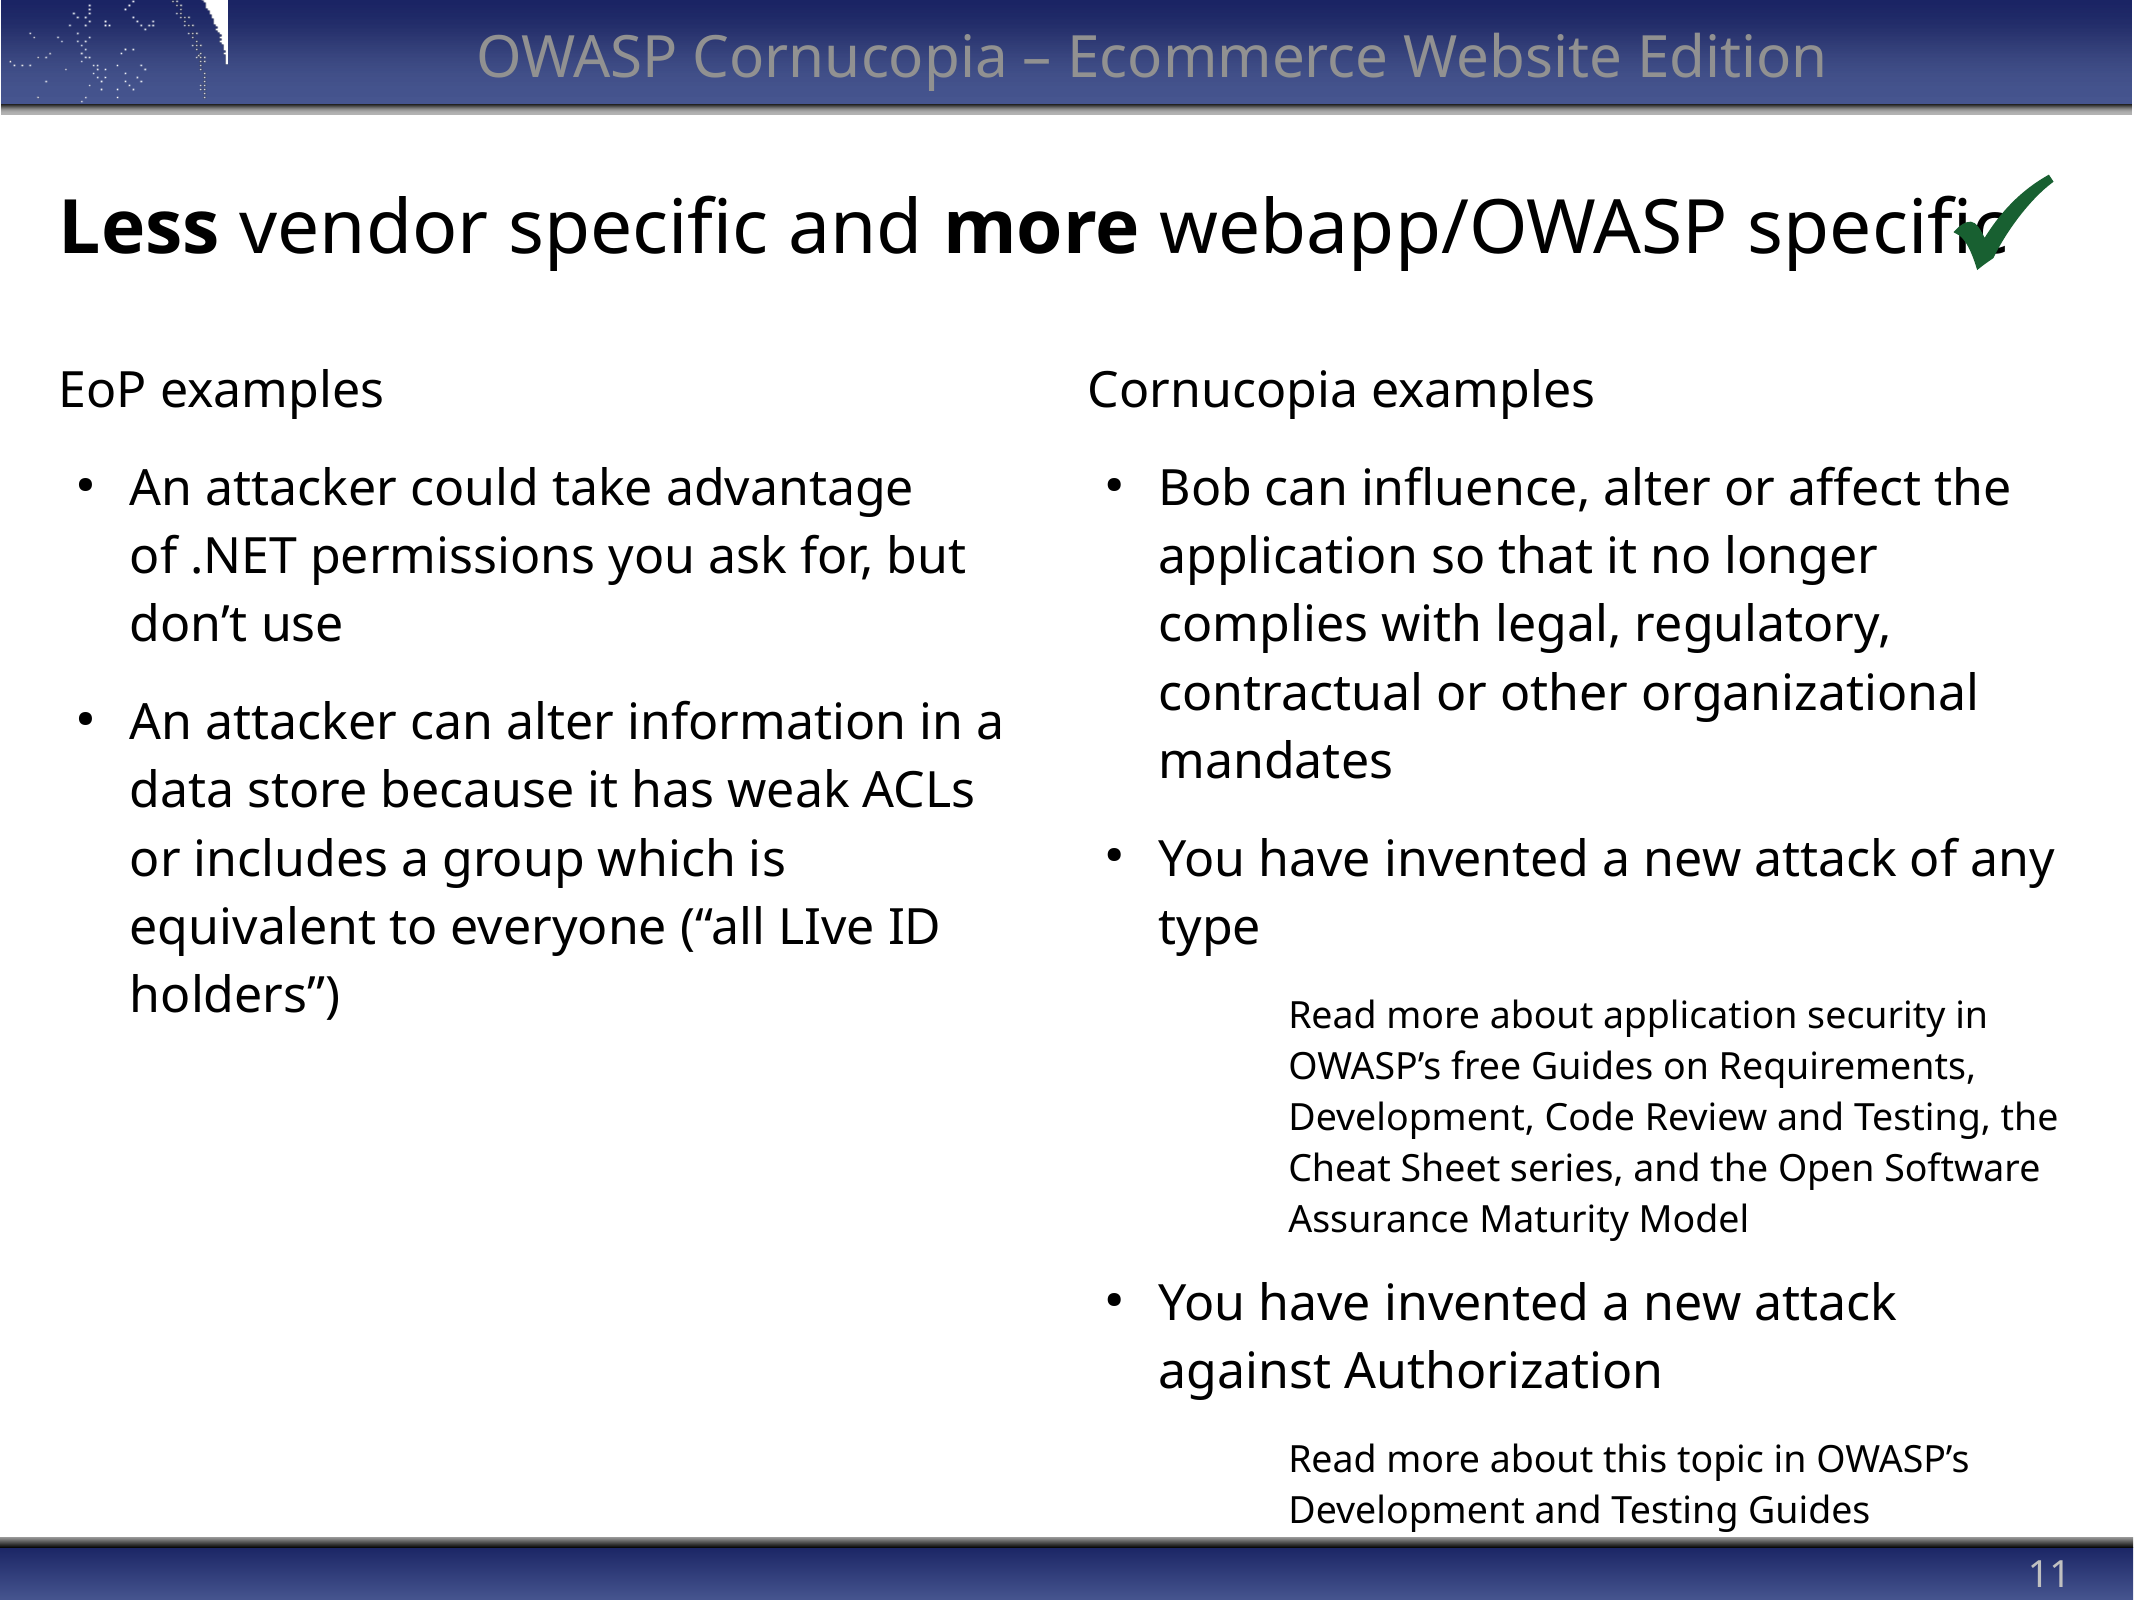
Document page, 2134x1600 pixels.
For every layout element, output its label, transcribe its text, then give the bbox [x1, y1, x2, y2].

list ü [1730, 177, 2061, 325]
list EoP examples An attacker could take advantage of .NET permissions you ask for, but don’t use An attacker can alter information in a data store because it has weak ACLs or includes a group which is equivalent to everyone (“all LIve ID holders”) [58, 354, 1039, 1536]
list Cornucopia examples Bob can influence, alter or affect the application so that it no longer complies with legal, regulatory, contractual or other organizational mandates You have invented a new attack of any type Read more about application security in OWASP’s free Guides on Requirements, Development, Code Review and Testing, the Cheat Sheet series, and the Open Software Assurance Maturity Model You have invented a new attack against Authorization Read more about this topic in OWASP’s Development and Testing Guides [1087, 354, 2068, 1536]
title Less vendor specific and more webapp/OWASP specific [58, 124, 2126, 325]
